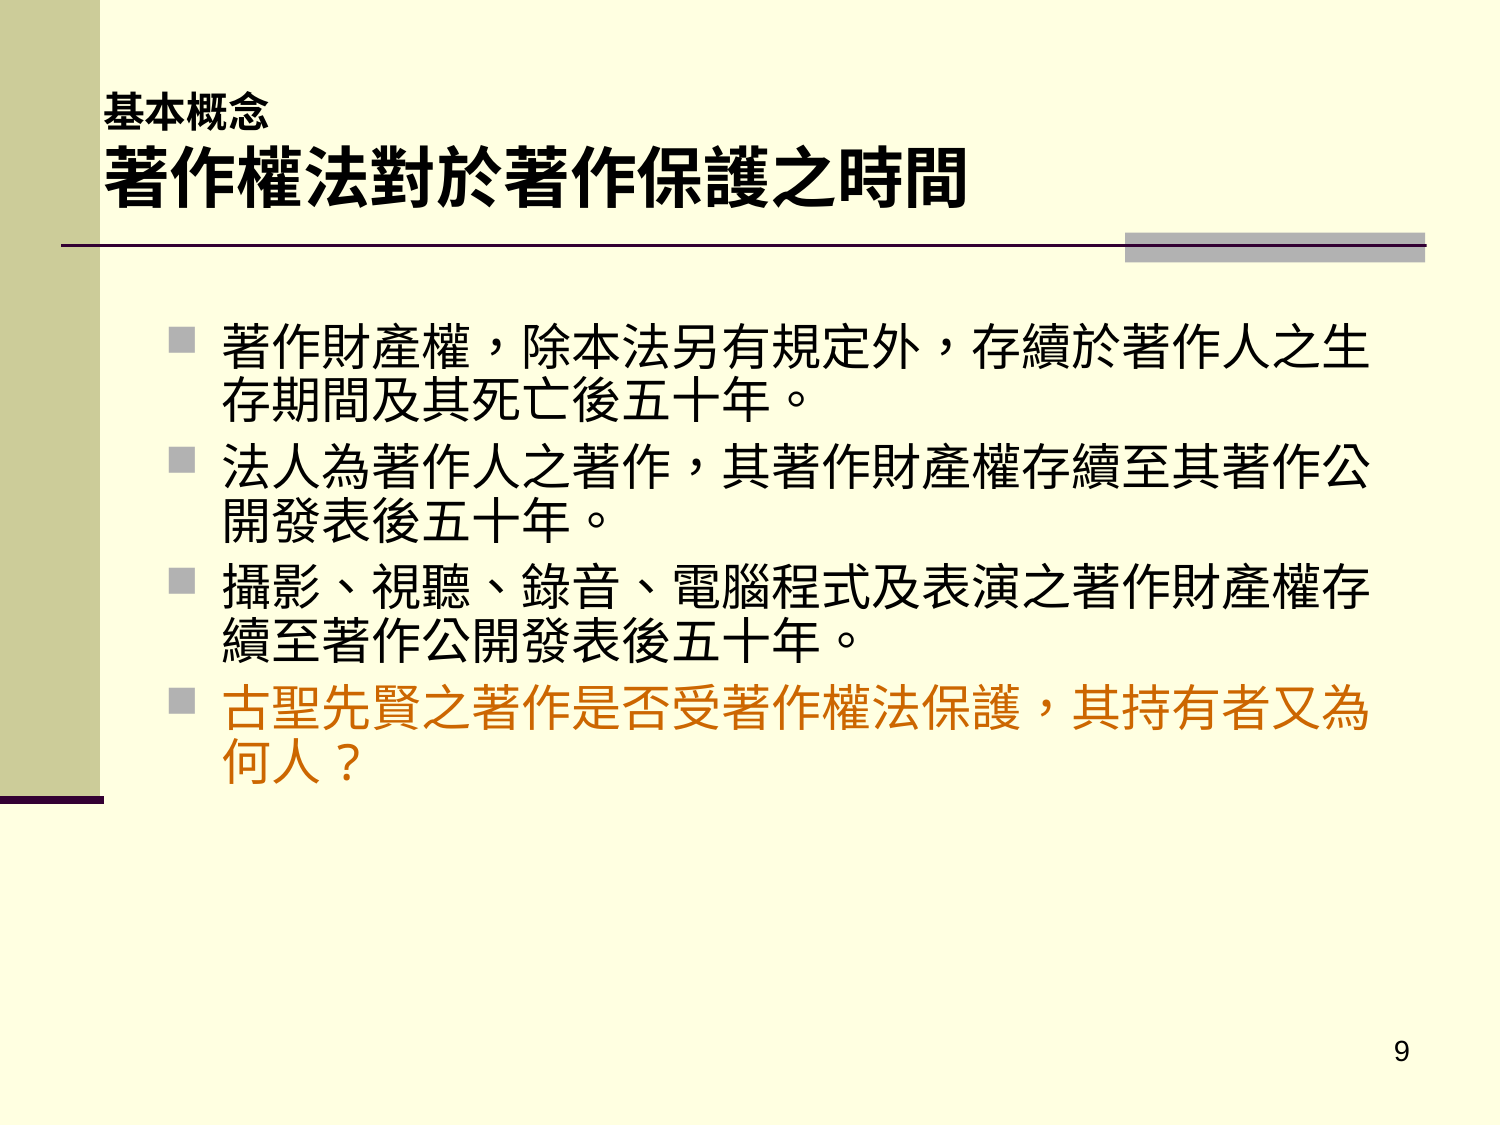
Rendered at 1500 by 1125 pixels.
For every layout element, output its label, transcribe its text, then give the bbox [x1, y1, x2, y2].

text_box <編號> [1074, 1024, 1426, 1103]
text_box 基本概念 著作權法對於著作保護之時間 [88, 78, 1408, 224]
list 著作財產權，除本法另有規定外，存續於著作人之生存期間及其死亡後五十年。 法人為著作人之著作，其著作財產權存續至其著作公開發表後五十年。 攝影、視聽、錄音、電腦程式及表演之著作財產權存續至著作公開發表後五十年。 古聖先賢之著作是否受著作權法保護，其持有者又為何人? [150, 314, 1426, 1006]
